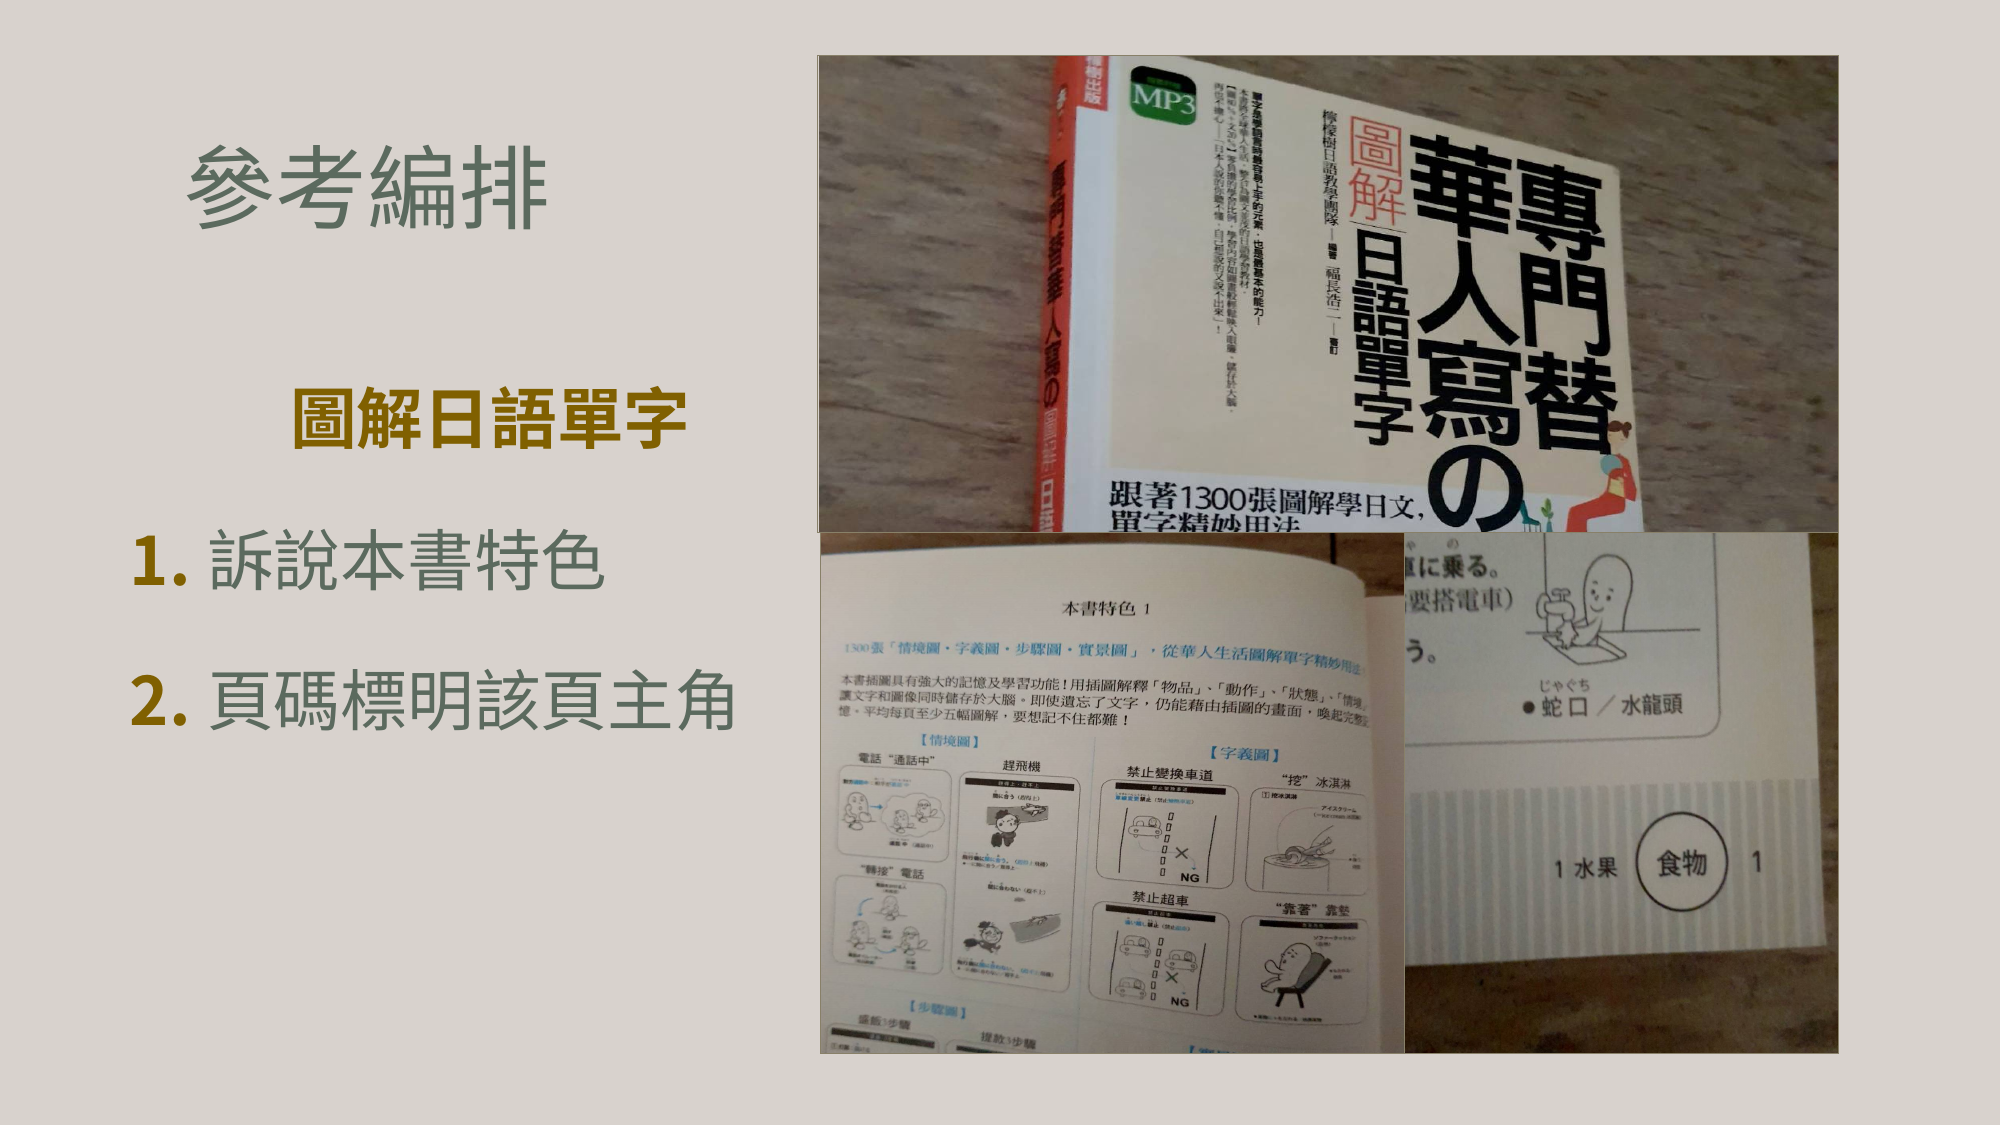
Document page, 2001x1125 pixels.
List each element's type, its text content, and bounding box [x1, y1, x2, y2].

list 圖解日語單字 1.訴說本書特色 2.頁碼標明該頁主角 [114, 329, 815, 1050]
title 參考編排 [168, 76, 815, 297]
picture [817, 55, 1839, 1054]
